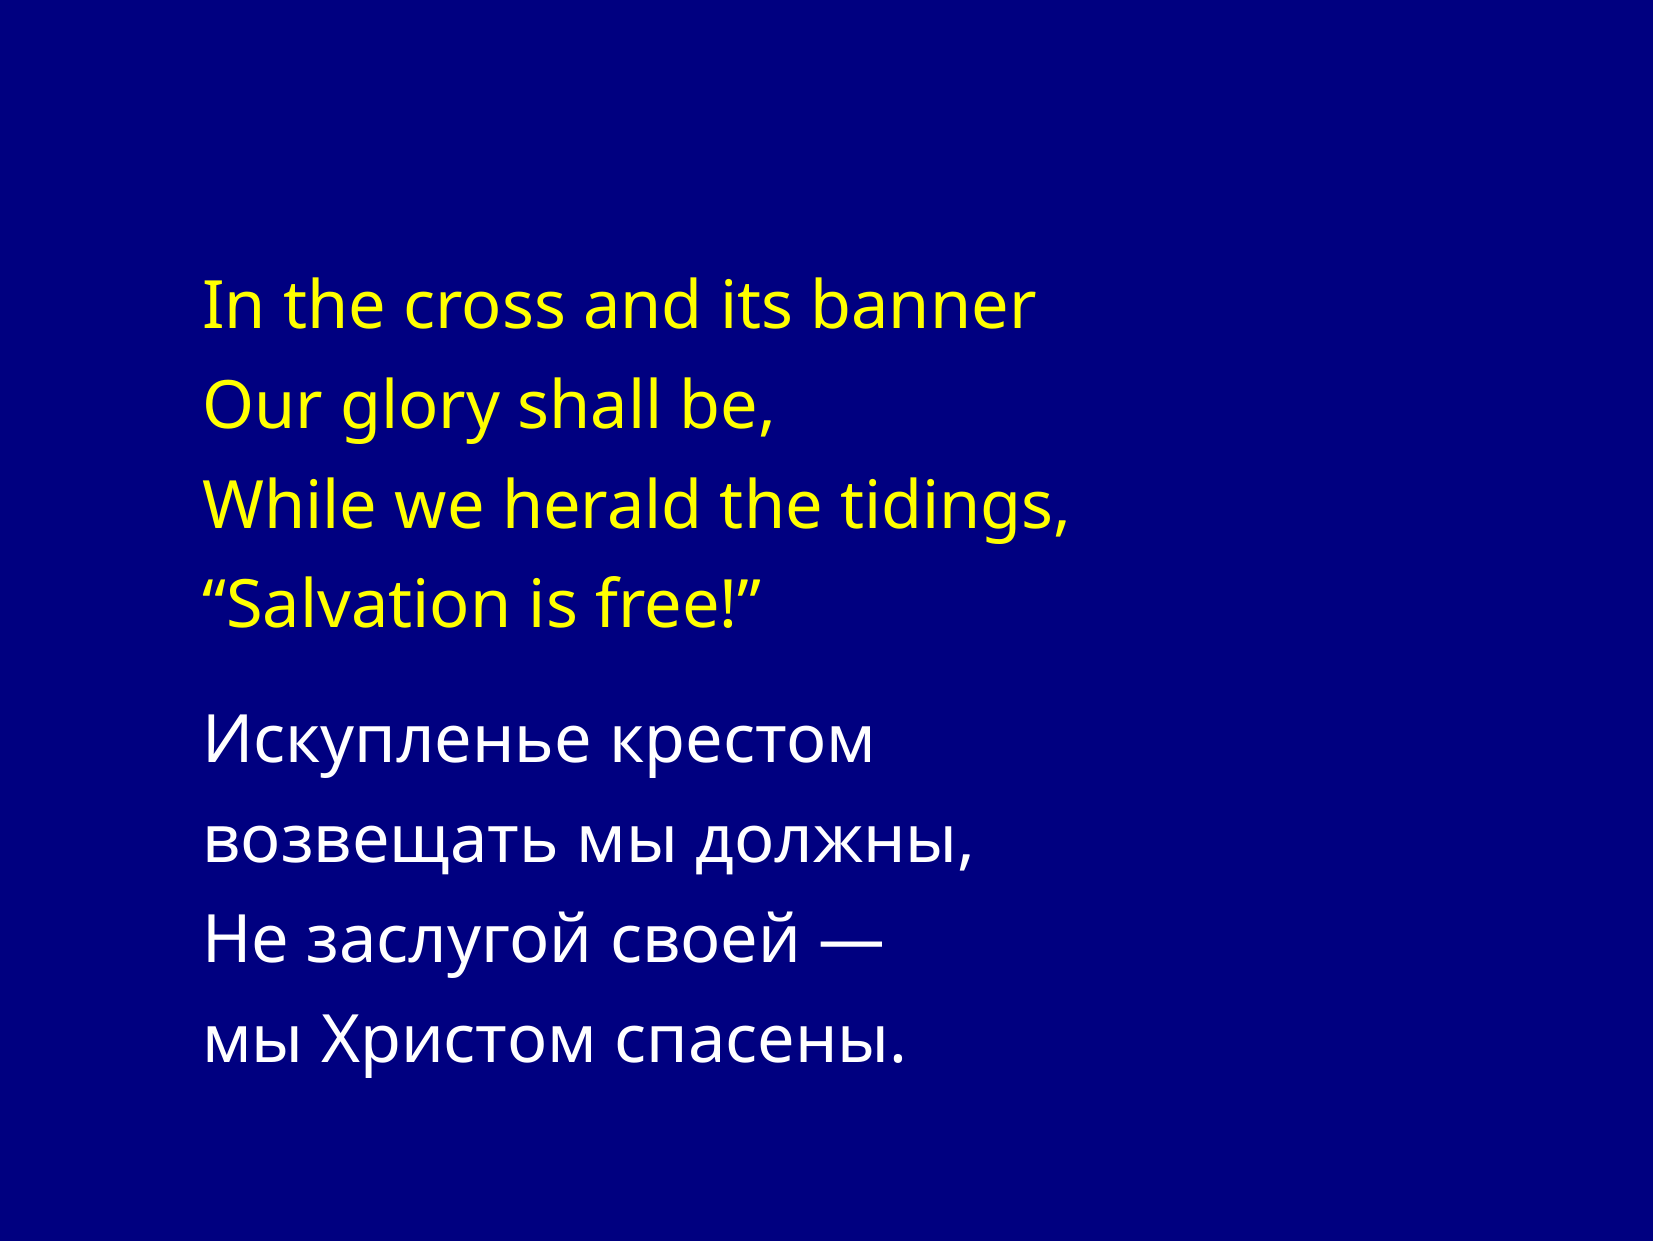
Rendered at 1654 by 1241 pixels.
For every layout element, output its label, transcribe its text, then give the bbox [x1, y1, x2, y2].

text_box Искупленье крестом возвещать мы должны, Не заслугой своей — мы Христом спасены. [75, 675, 1576, 1163]
text_box In the cross and its banner Our glory shall be, While we herald the tidings, “Salvation is free!” [75, 150, 1576, 638]
